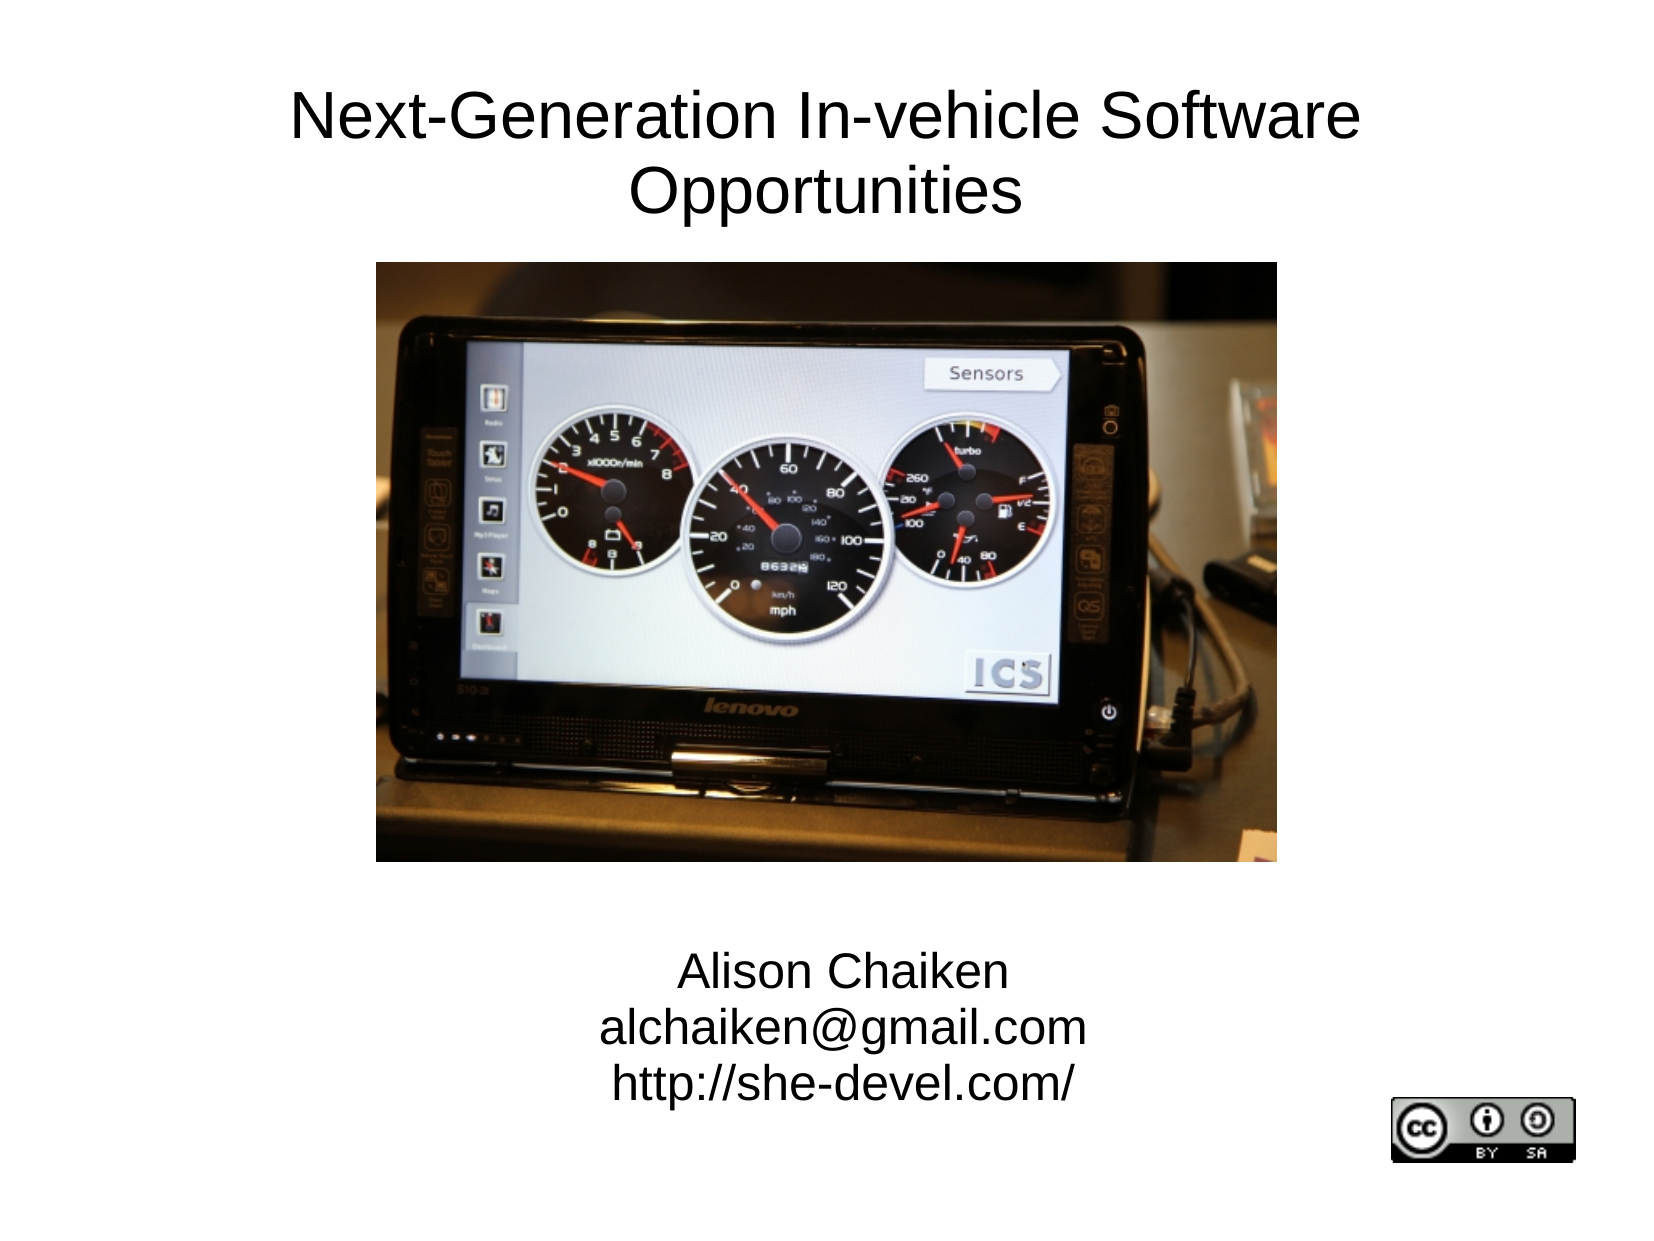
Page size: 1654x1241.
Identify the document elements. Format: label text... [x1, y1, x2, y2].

picture [376, 262, 1277, 862]
picture [1391, 1097, 1576, 1163]
subtitle Alison Chaiken alchaiken@gmail.com http://she-devel.com/ [179, 851, 1508, 1204]
title Next-Generation In-vehicle Software Opportunities [82, 49, 1571, 257]
